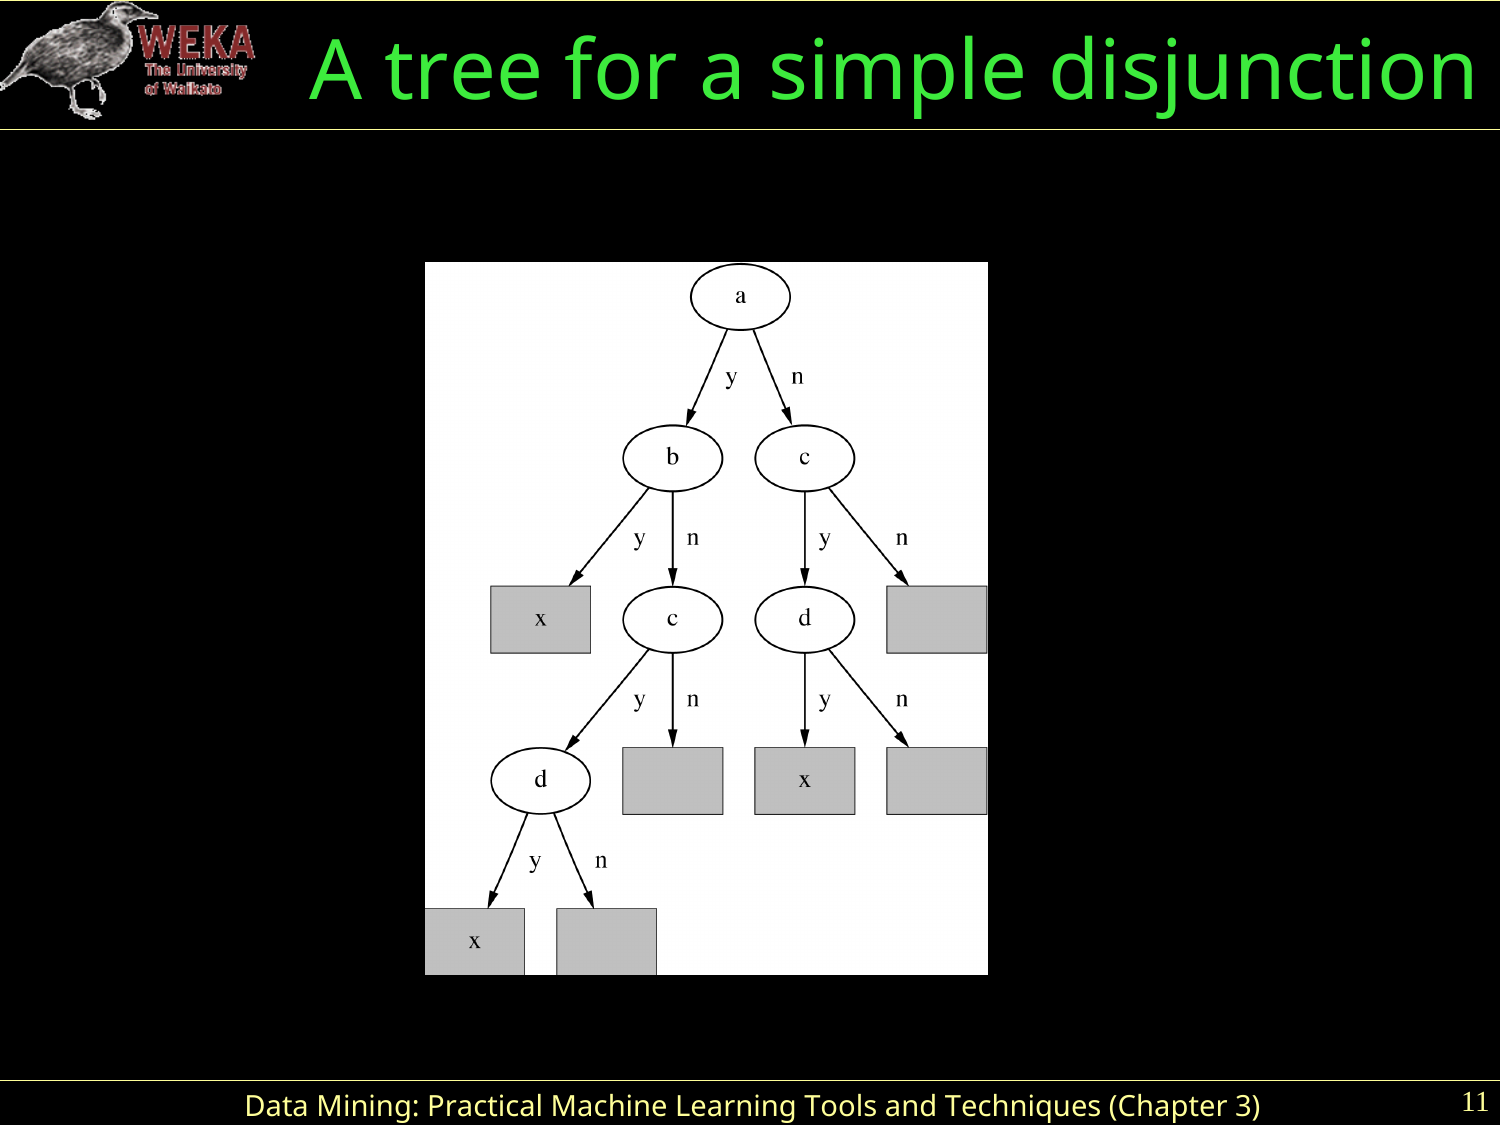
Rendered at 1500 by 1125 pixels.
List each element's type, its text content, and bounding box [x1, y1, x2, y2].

title A tree for a simple disjunction [295, 0, 1500, 148]
picture [425, 262, 988, 976]
picture [0, 1, 266, 129]
